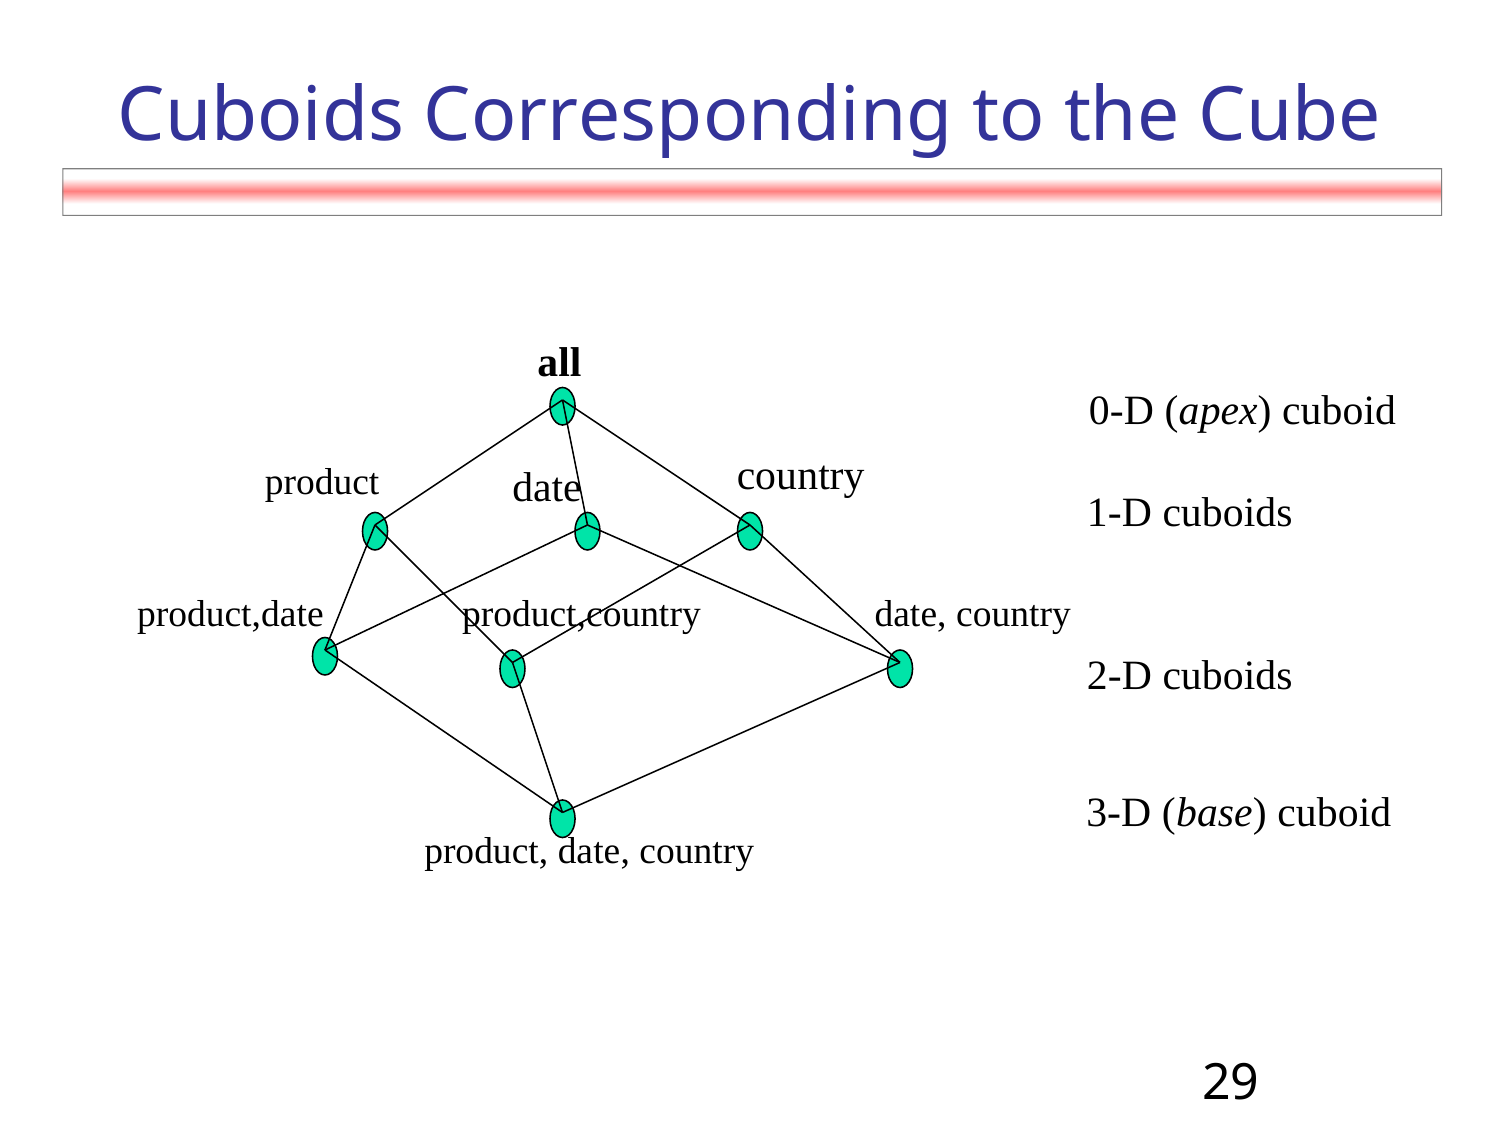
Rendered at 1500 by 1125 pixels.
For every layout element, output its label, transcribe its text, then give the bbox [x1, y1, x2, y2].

title Cuboids Corresponding to the Cube [62, 49, 1438, 163]
text_box 2-D cuboids [1072, 639, 1308, 706]
text_box country [722, 439, 880, 506]
text_box all [522, 327, 597, 393]
text_box date [497, 452, 597, 518]
text_box product, date, country [409, 818, 770, 880]
text_box product [250, 449, 395, 510]
text_box product,date [122, 581, 340, 642]
text_box 0-D (apex) cuboid [1074, 375, 1412, 441]
text_box 3-D (base) cuboid [1071, 777, 1407, 843]
text_box 1-D cuboids [1072, 477, 1308, 543]
text_box product,country [447, 581, 717, 642]
text_box date, country [859, 581, 1087, 642]
text_box <number> [1187, 1050, 1500, 1125]
